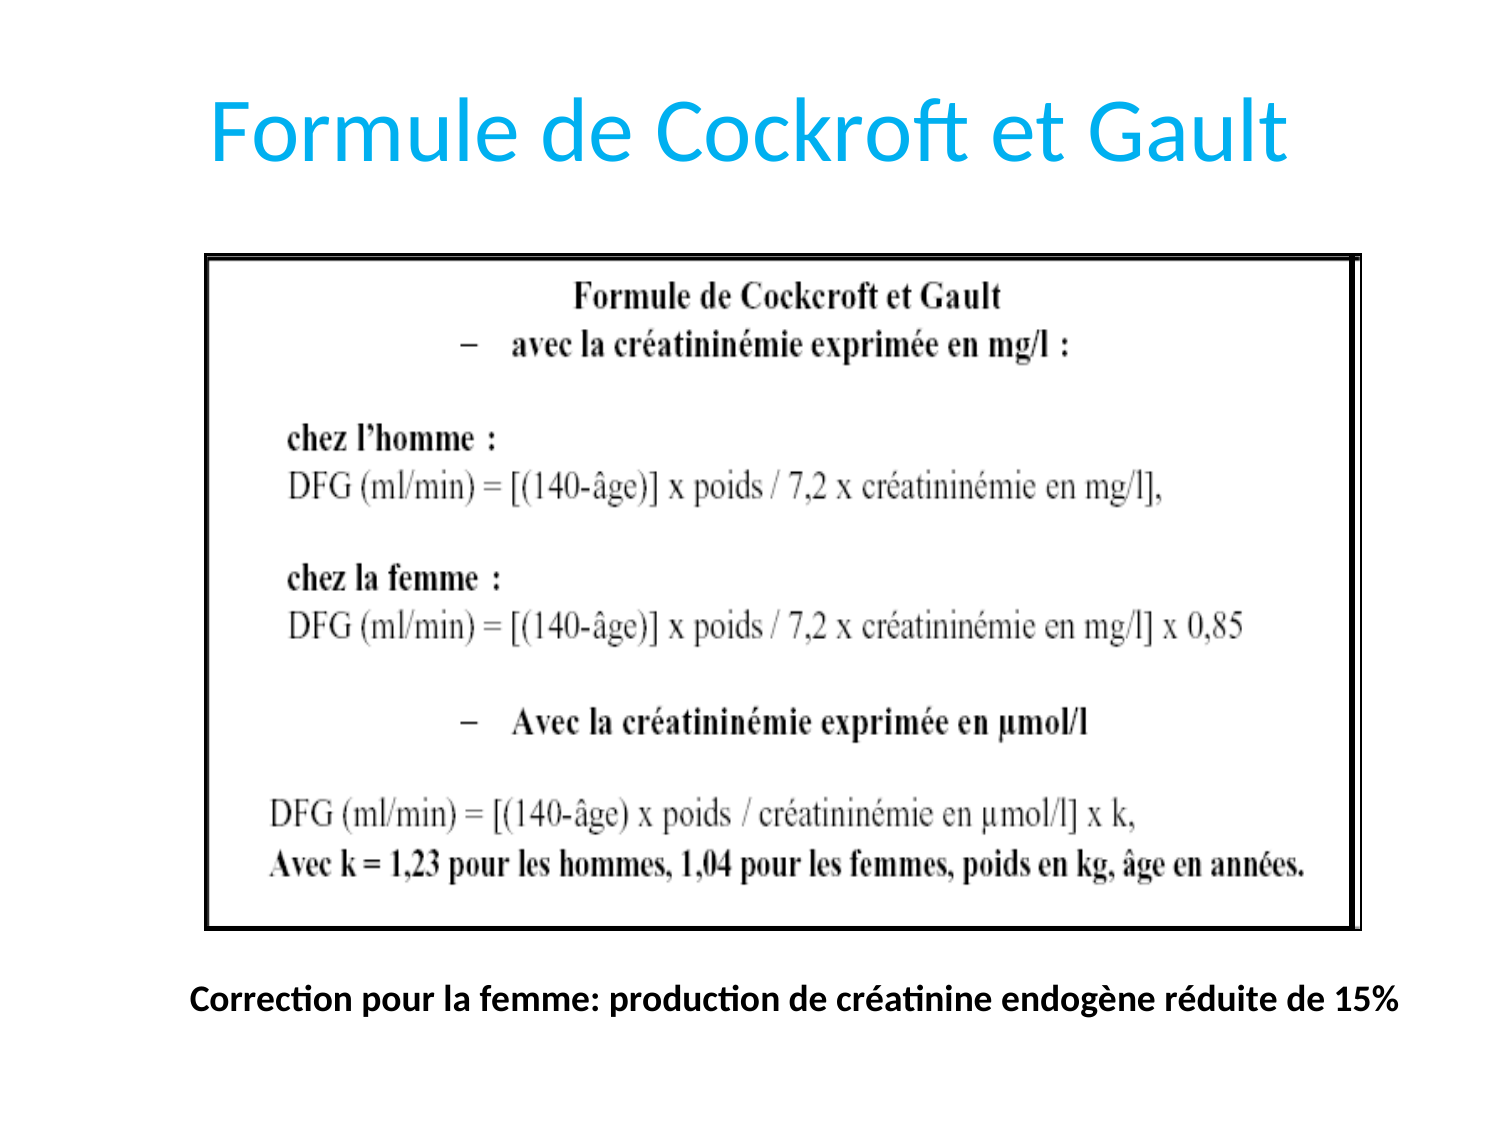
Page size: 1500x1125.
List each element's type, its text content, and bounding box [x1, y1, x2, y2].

text_box Correction pour la femme: production de créatinine endogène réduite de 15% [175, 976, 1416, 1030]
text_box [1355, 255, 1361, 929]
text_box [206, 255, 1349, 926]
title Formule de Cockroft et Gault [75, 45, 1426, 233]
